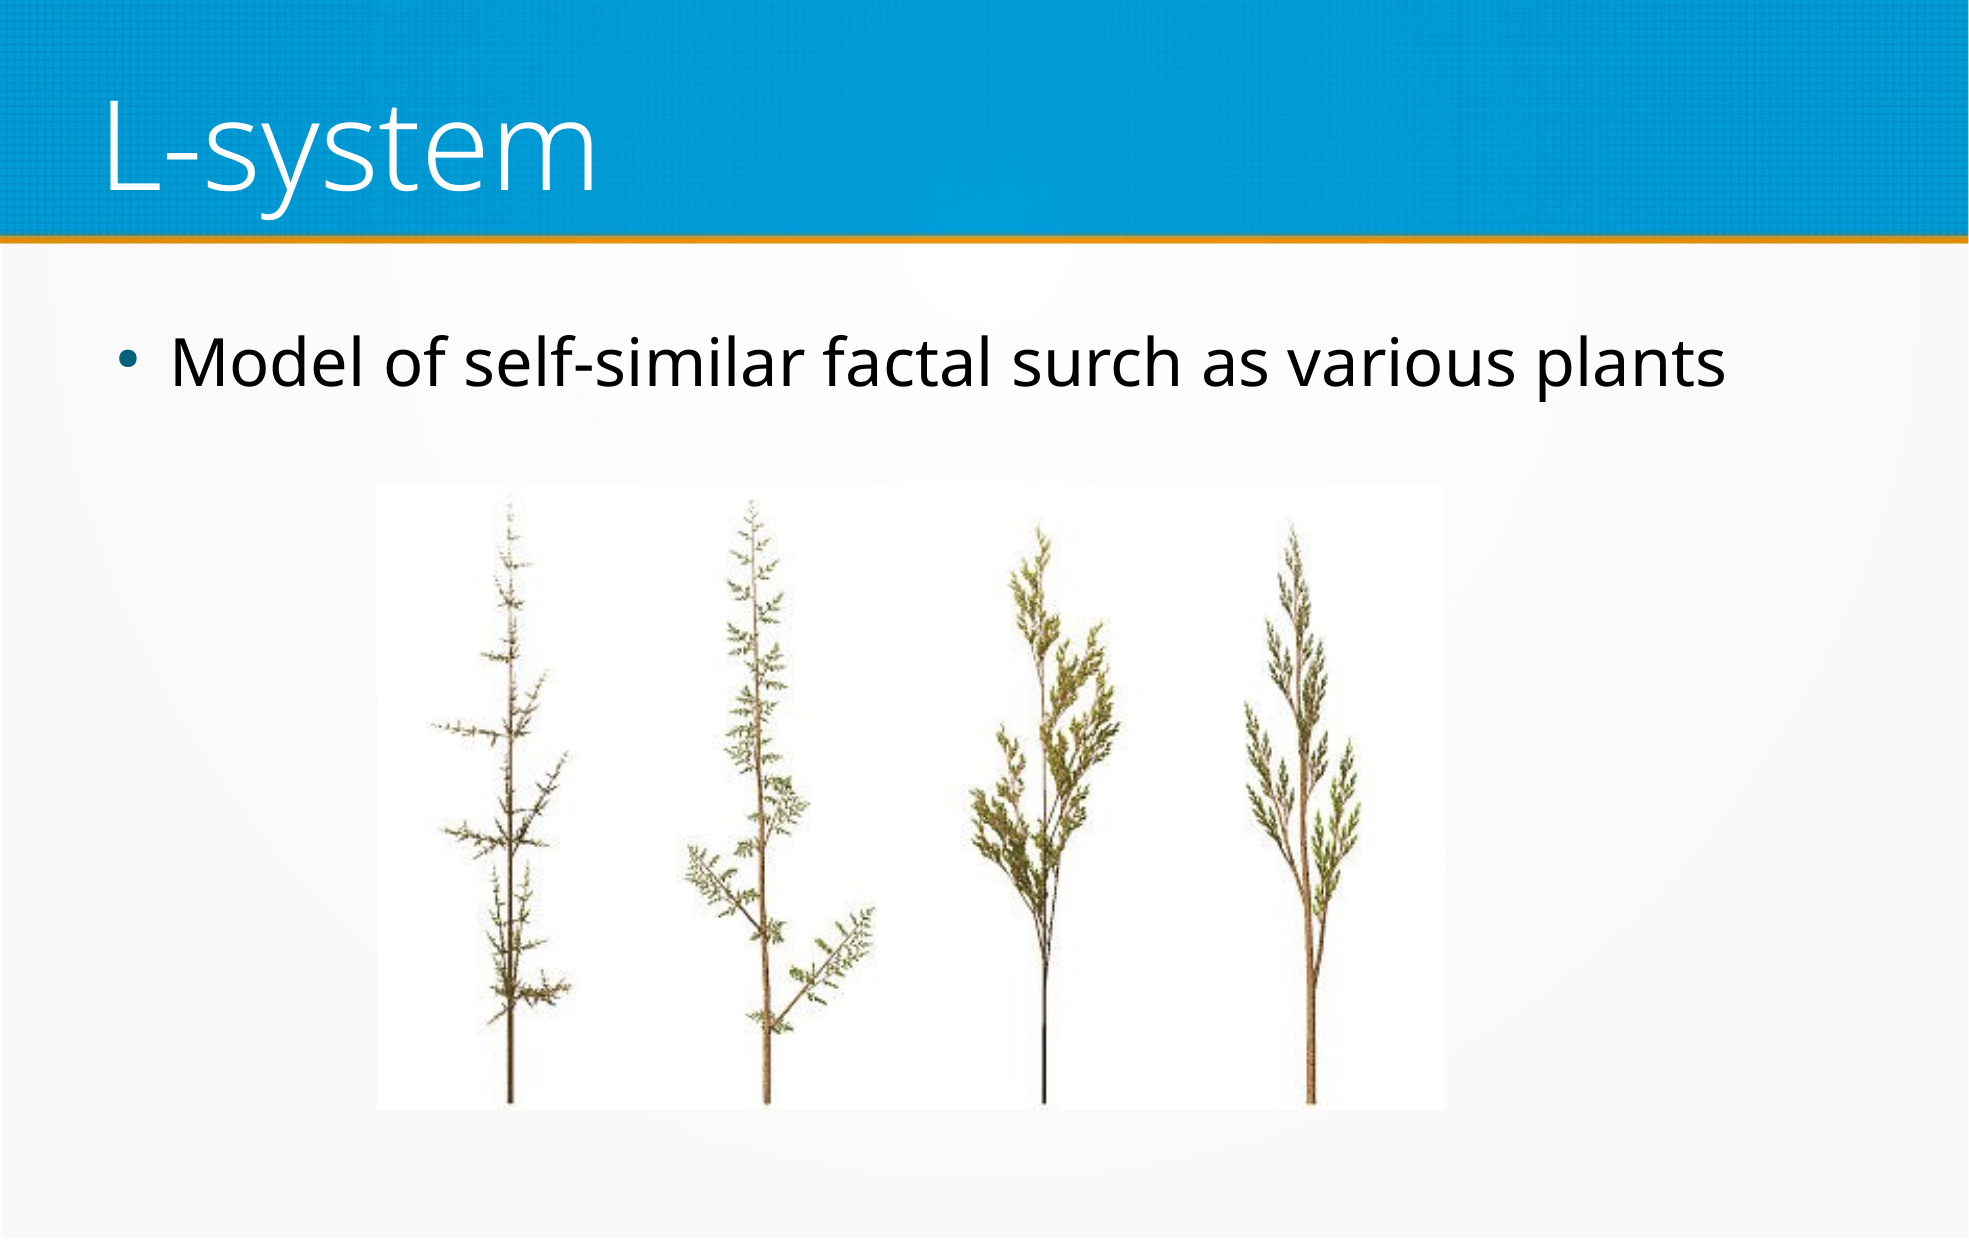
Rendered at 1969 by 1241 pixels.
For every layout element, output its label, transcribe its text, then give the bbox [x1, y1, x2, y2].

picture [0, 233, 1969, 1241]
list Model of self-similar factal surch as various plants [98, 315, 1861, 1081]
title L-system [98, 19, 1870, 227]
